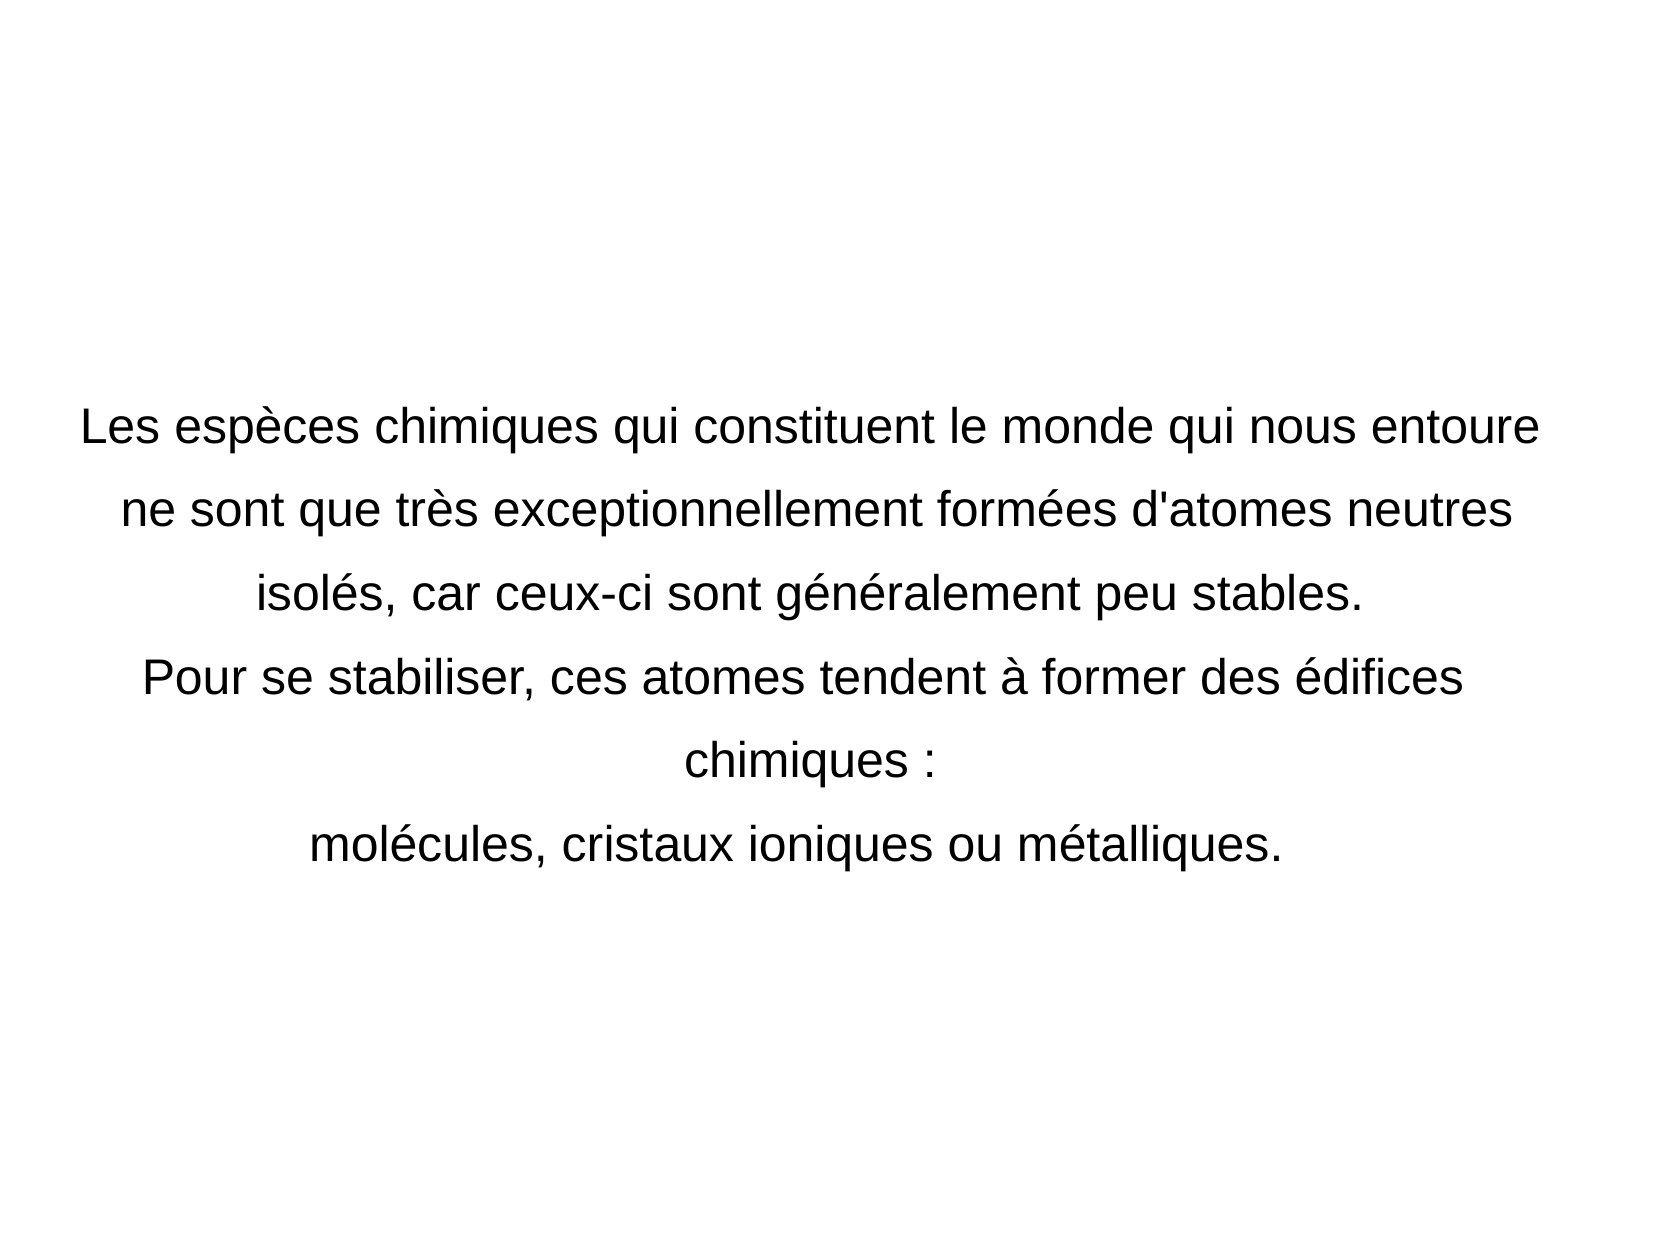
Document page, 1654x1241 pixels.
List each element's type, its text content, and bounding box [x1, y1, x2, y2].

text_box Les espèces chimiques qui constituent le monde qui nous entoure ne sont que très exceptionnellement formées d'atomes neutres isolés, car ceux-ci sont généralement peu stables. Pour se stabiliser, ces atomes tendent à former des édifices chimiques : molécules, cristaux ioniques ou métalliques. [65, 362, 1556, 852]
